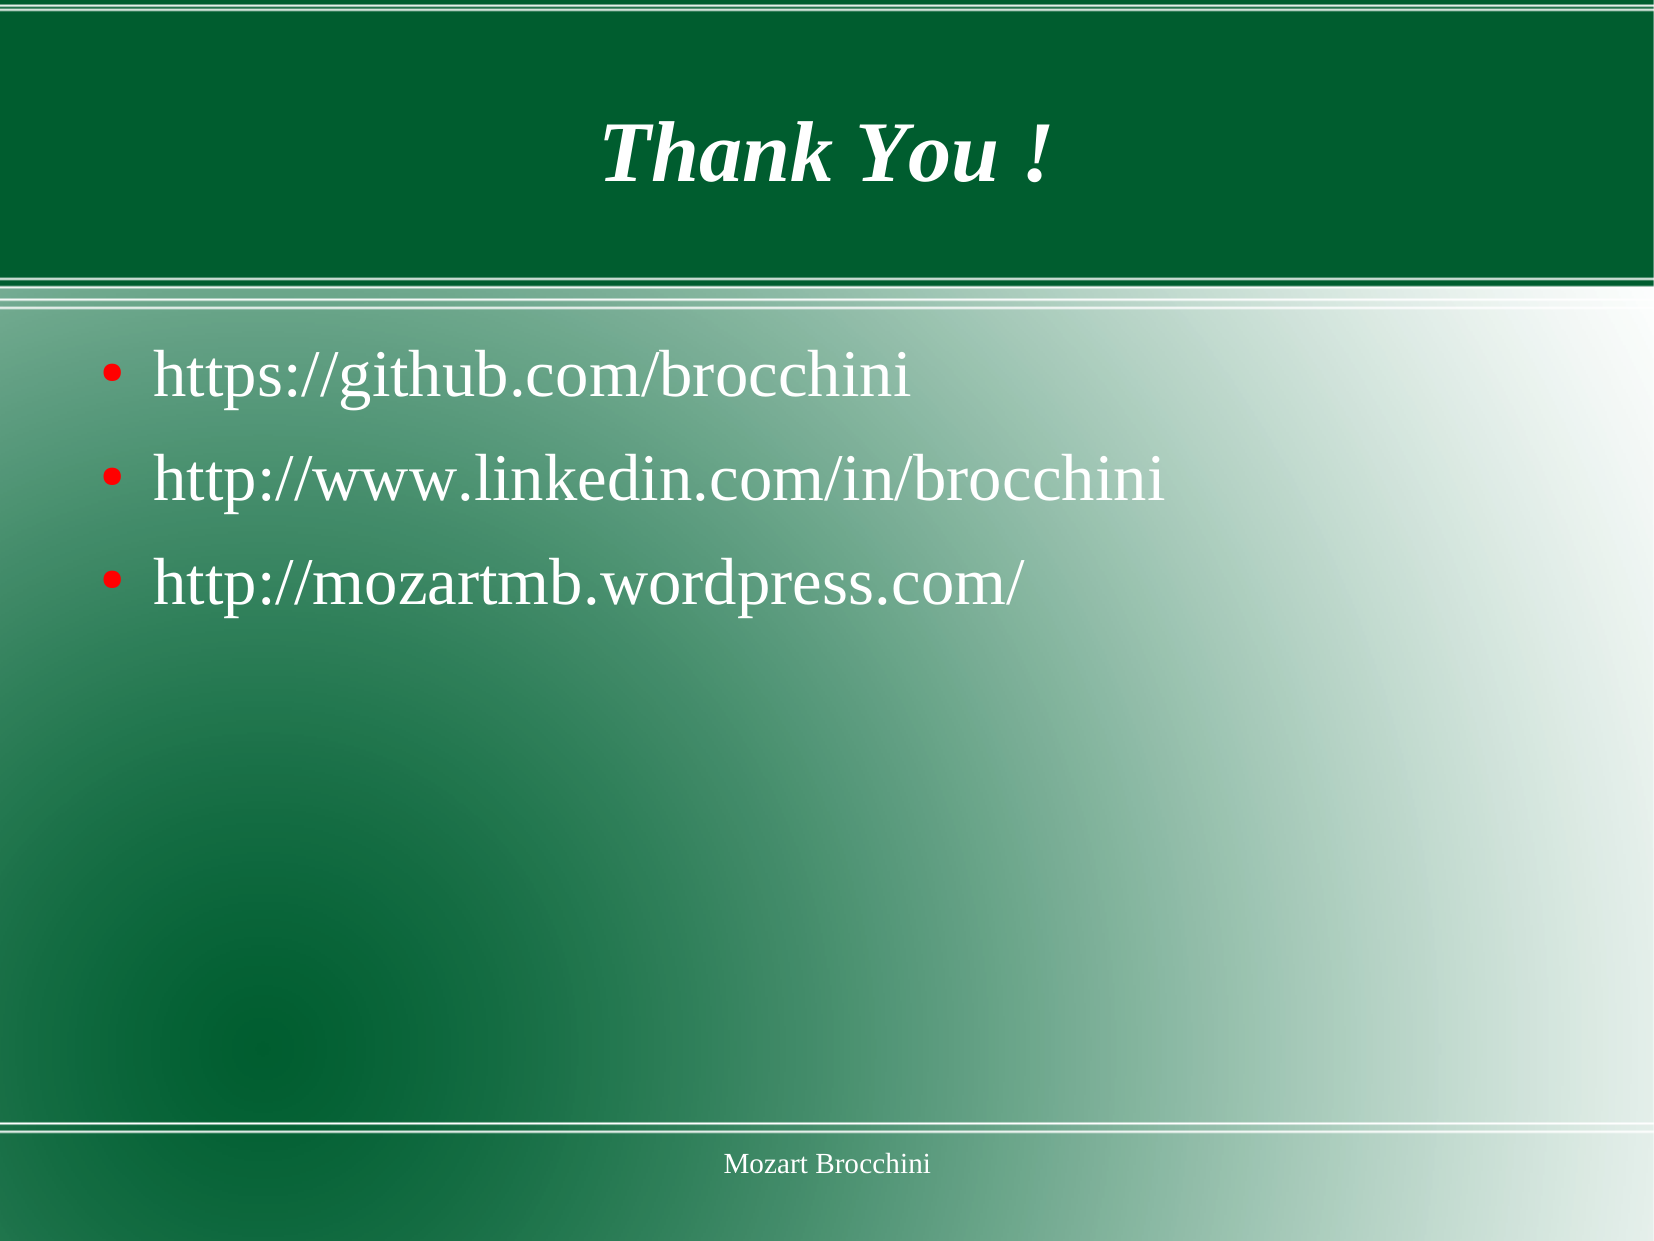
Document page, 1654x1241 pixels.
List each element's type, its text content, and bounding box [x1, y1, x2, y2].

list https://github.com/brocchini http://www.linkedin.com/in/brocchini http://mozartmb.wordpress.com/ [82, 337, 1571, 1052]
title Thank You ! [82, 49, 1571, 257]
picture [0, 0, 1654, 1241]
